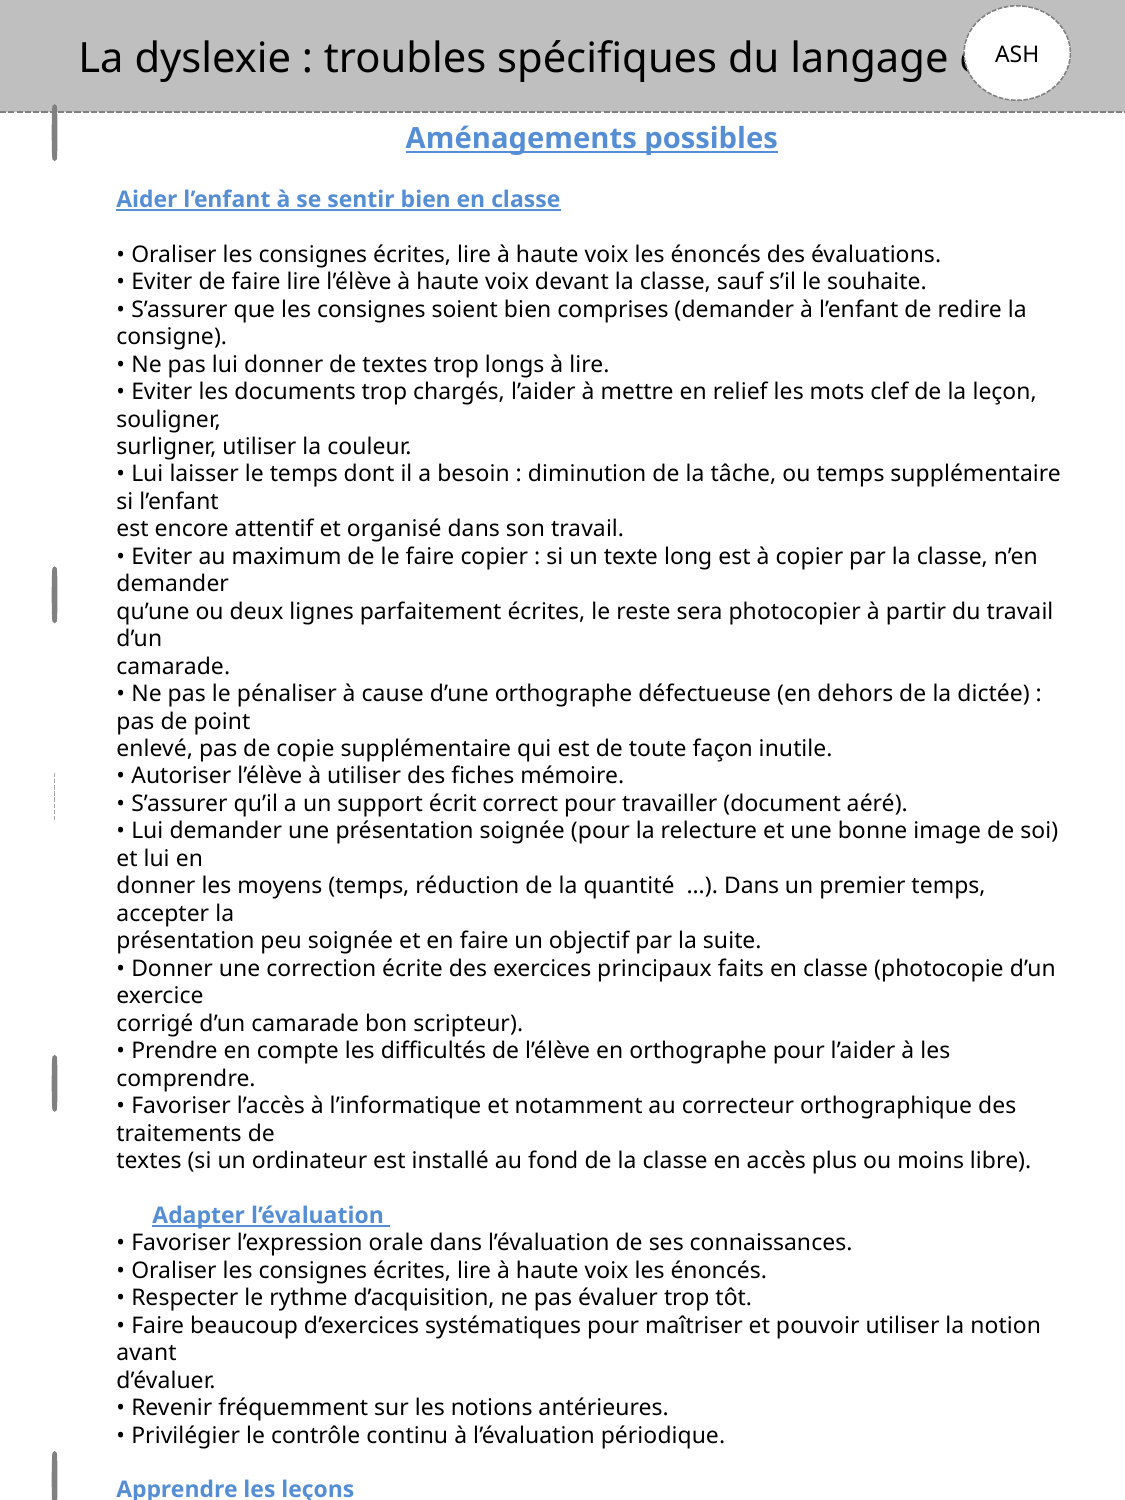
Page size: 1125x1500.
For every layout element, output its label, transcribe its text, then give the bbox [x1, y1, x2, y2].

text_box ASH [964, 5, 1071, 101]
text_box La dyslexie : troubles spécifiques du langage écrit [0, 0, 1125, 113]
text_box Aménagements possibles Aider l’enfant à se sentir bien en classe • Oraliser les consignes écrites, lire à haute voix les énoncés des évaluations. • Eviter de faire lire l’élève à haute voix devant la classe, sauf s’il le souhaite. • S’assurer que les consignes soient bien comprises (demander à l’enfant de redire la consigne). • Ne pas lui donner de textes trop longs à lire. • Eviter les documents trop chargés, l’aider à mettre en relief les mots clef de la leçon, souligner, surligner, utiliser la couleur. • Lui laisser le temps dont il a besoin : diminution de la tâche, ou temps supplémentaire si l’enfant est encore attentif et organisé dans son travail. • Eviter au maximum de le faire copier : si un texte long est à copier par la classe, n’en demander qu’une ou deux lignes parfaitement écrites, le reste sera photocopier à partir du travail d’un camarade. • Ne pas le pénaliser à cause d’une orthographe défectueuse (en dehors de la dictée) : pas de point enlevé, pas de copie supplémentaire qui est de toute façon inutile. • Autoriser l’élève à utiliser des fiches mémoire. • S’assurer qu’il a un support écrit correct pour travailler (document aéré). • Lui demander une présentation soignée (pour la relecture et une bonne image de soi) et lui en donner les moyens (temps, réduction de la quantité …). Dans un premier temps, accepter la présentation peu soignée et en faire un objectif par la suite. • Donner une correction écrite des exercices principaux faits en classe (photocopie d’un exercice corrigé d’un camarade bon scripteur). • Prendre en compte les difficultés de l’élève en orthographe pour l’aider à les comprendre. • Favoriser l’accès à l’informatique et notamment au correcteur orthographique des traitements de textes (si un ordinateur est installé au fond de la classe en accès plus ou moins libre). Adapter l’évaluation • Favoriser l’expression orale dans l’évaluation de ses connaissances. • Oraliser les consignes écrites, lire à haute voix les énoncés. • Respecter le rythme d’acquisition, ne pas évaluer trop tôt. • Faire beaucoup d’exercices systématiques pour maîtriser et pouvoir utiliser la notion avant d’évaluer. • Revenir fréquemment sur les notions antérieures. • Privilégier le contrôle continu à l’évaluation périodique. Apprendre les leçons • Vérifier le cahier de texte et aider l’enfant à s’organiser pour qu’il emporte à la maison tout ce qu’il lui faut, mais avec des objectifs d’autonomie et d’organisation à long terme. • Donner un support adapté pour apprendre les leçons : résumé dactylographié ou photocopie du résumé d’un camarade, cartes et schémas complétés en fonction de supports réalisés par l’enfant. • Vérifier la bonne compréhension du résumé, souligner les mots à retenir en priorité et à savoir écrire. Présenter ces mots en colonne et dans l’ordre du texte. • Si l’apprentissage des leçons à la maison n’est pas satisfaisant, ne pas hésiter à se concerter avec les parents pour définir en commun une stratégie d’apprentissage. Estime de soi • Valoriser les réussites. [101, 112, 1083, 1500]
